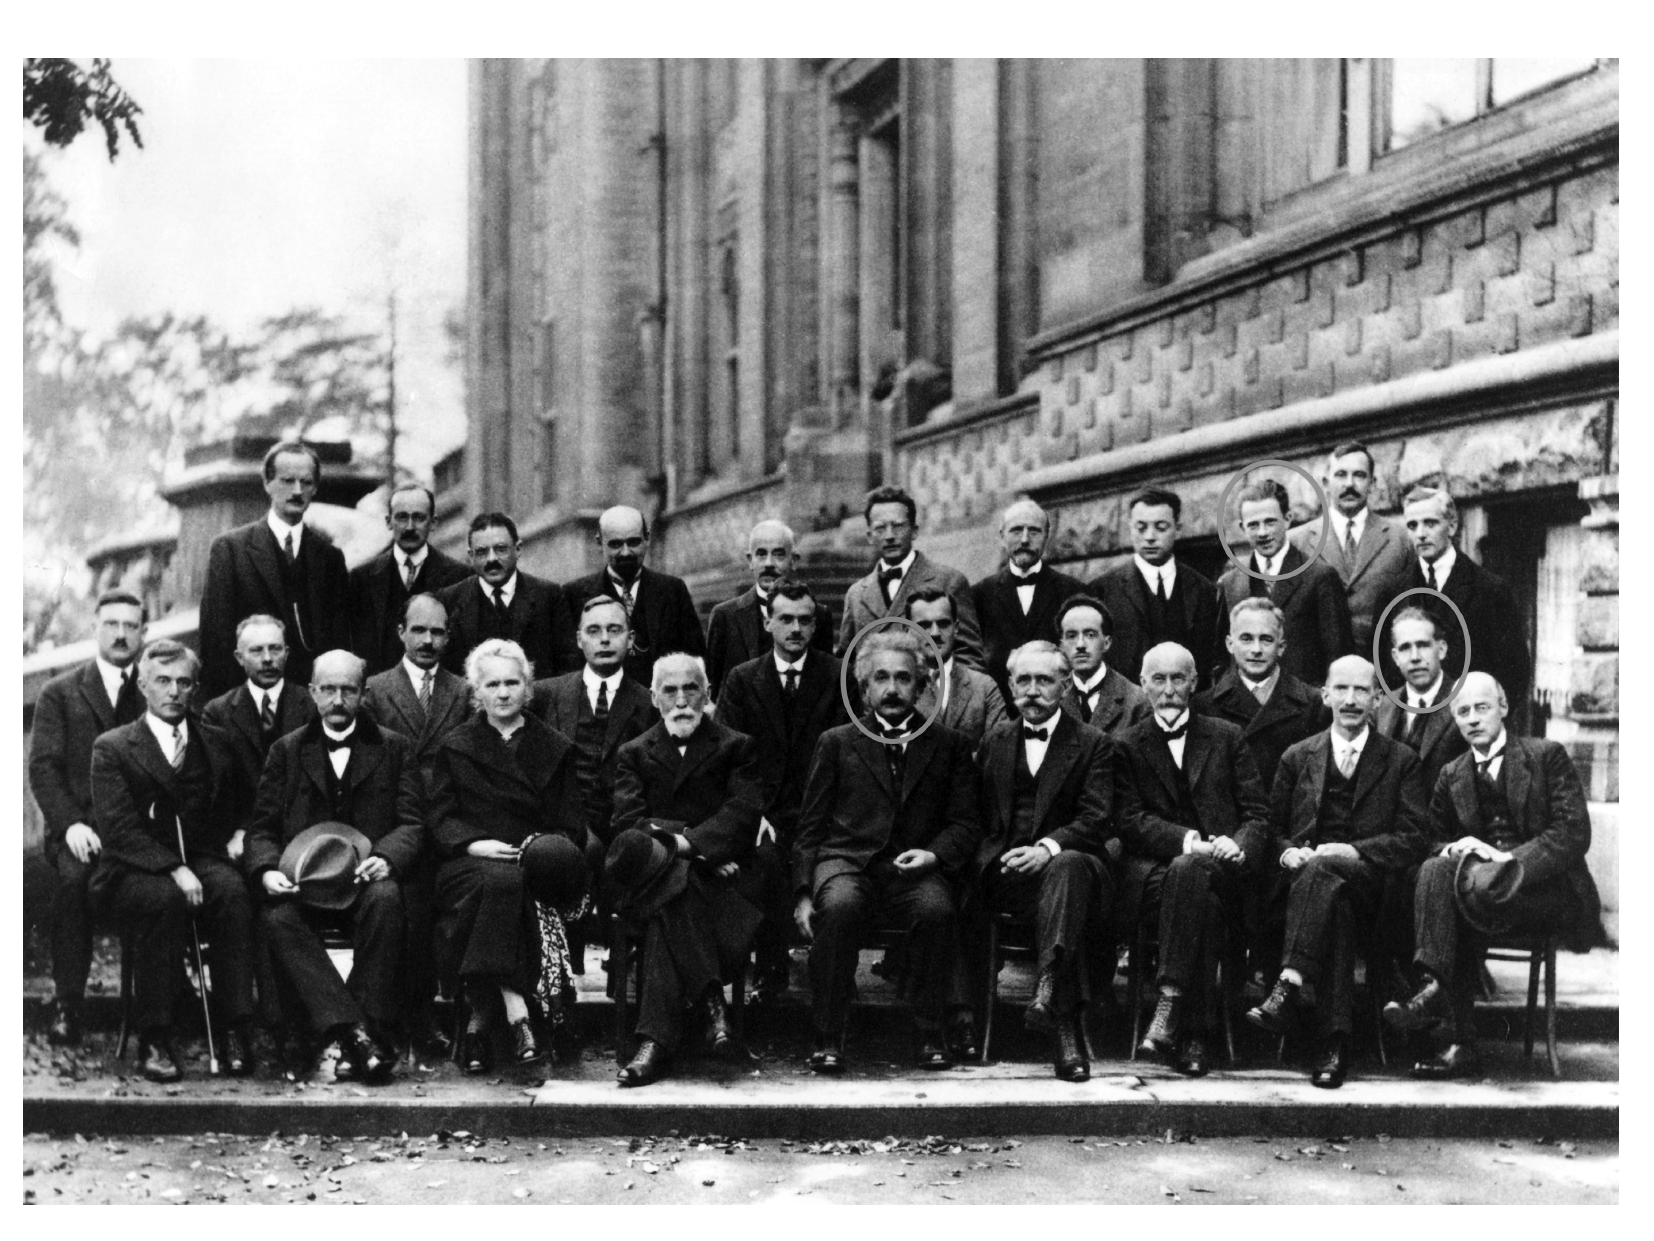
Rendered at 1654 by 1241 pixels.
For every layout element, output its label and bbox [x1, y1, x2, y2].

picture [23, 58, 1619, 1205]
